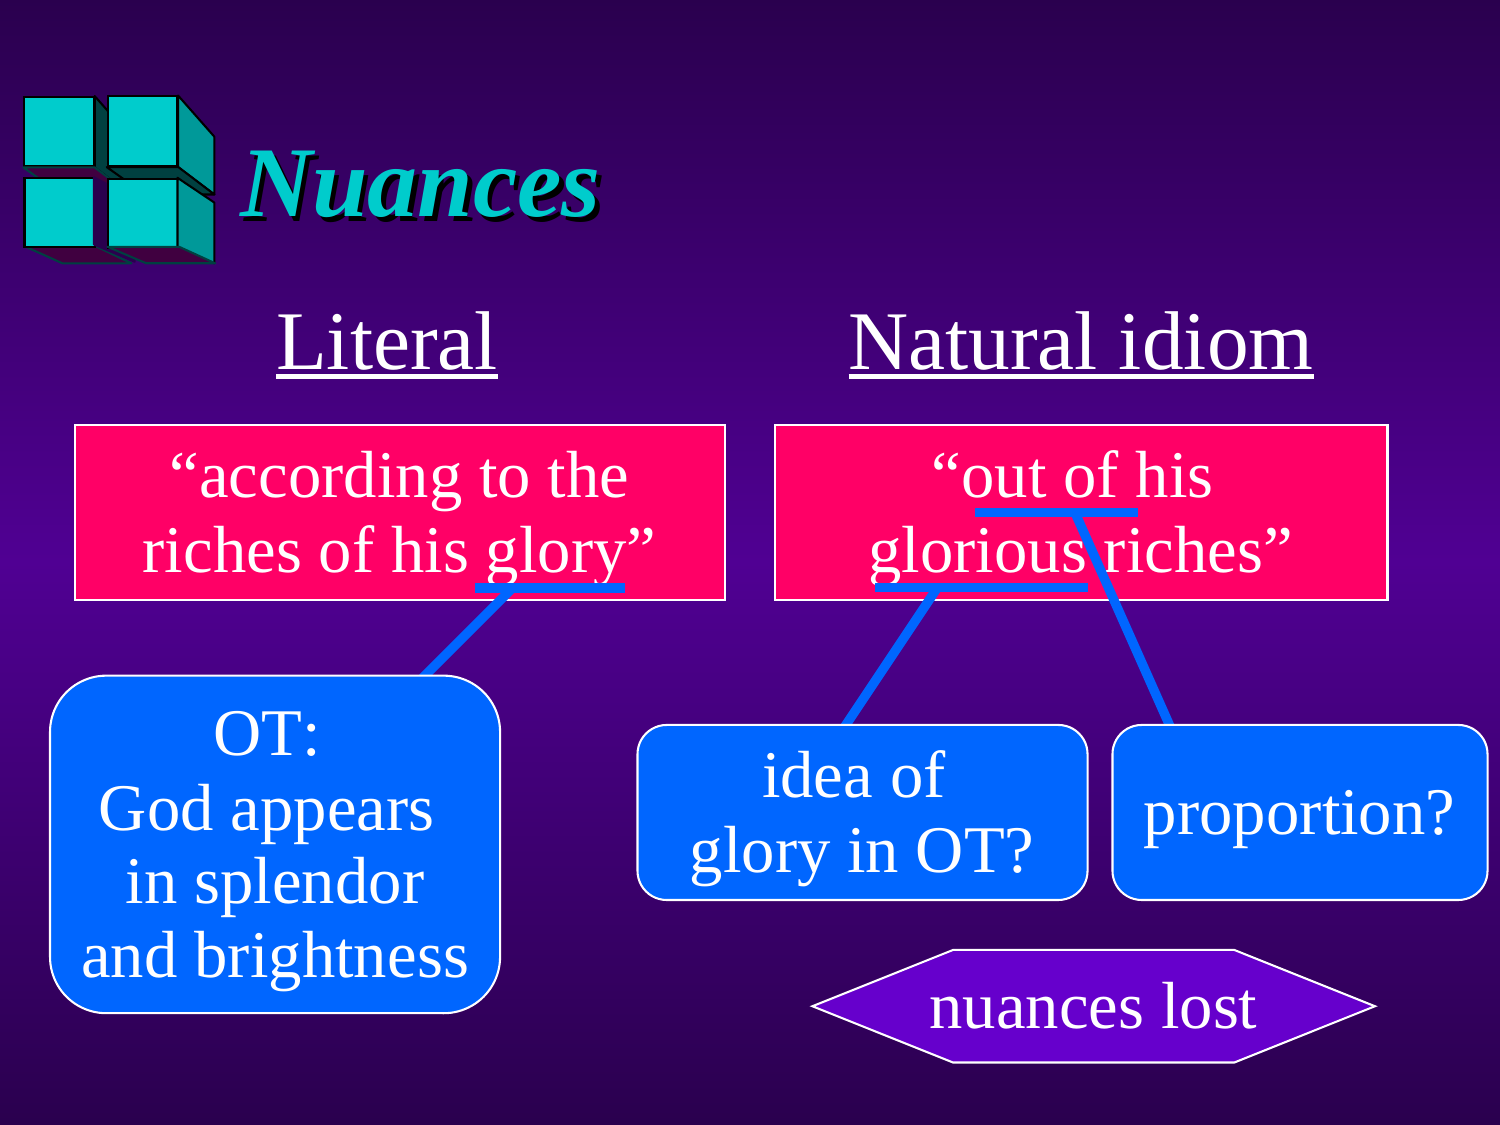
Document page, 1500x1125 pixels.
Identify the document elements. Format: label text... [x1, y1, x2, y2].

text_box Literal [137, 287, 638, 396]
text_box idea of glory in OT? [637, 724, 1088, 901]
text_box “out of his glorious riches” [774, 424, 1388, 600]
text_box nuances lost [812, 949, 1375, 1063]
text_box proportion? [1112, 724, 1488, 901]
text_box OT: God appears in splendor and brightness [50, 675, 501, 1014]
text_box Natural idiom [825, 287, 1338, 396]
title Nuances [224, 78, 1388, 288]
text_box “according to the riches of his glory” [74, 424, 725, 600]
